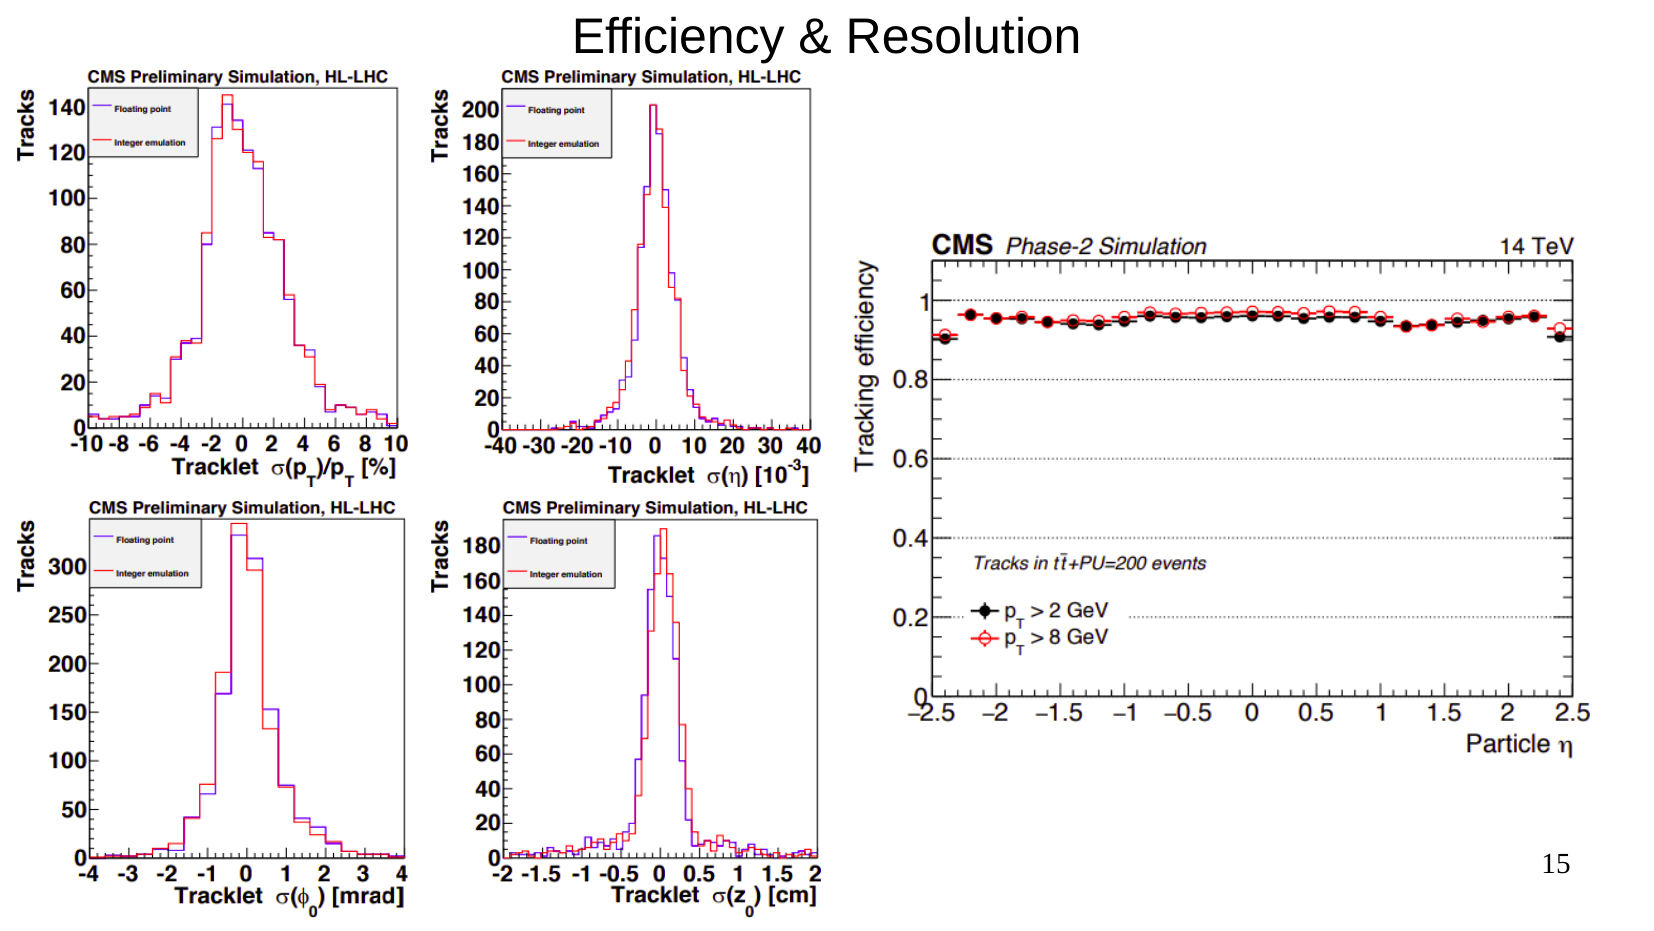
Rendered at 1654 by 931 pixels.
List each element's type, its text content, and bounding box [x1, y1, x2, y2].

picture [17, 70, 408, 487]
picture [431, 501, 821, 918]
title Efficiency & Resolution [82, 8, 1571, 65]
picture [431, 70, 821, 487]
picture [17, 501, 408, 918]
picture [850, 224, 1595, 765]
